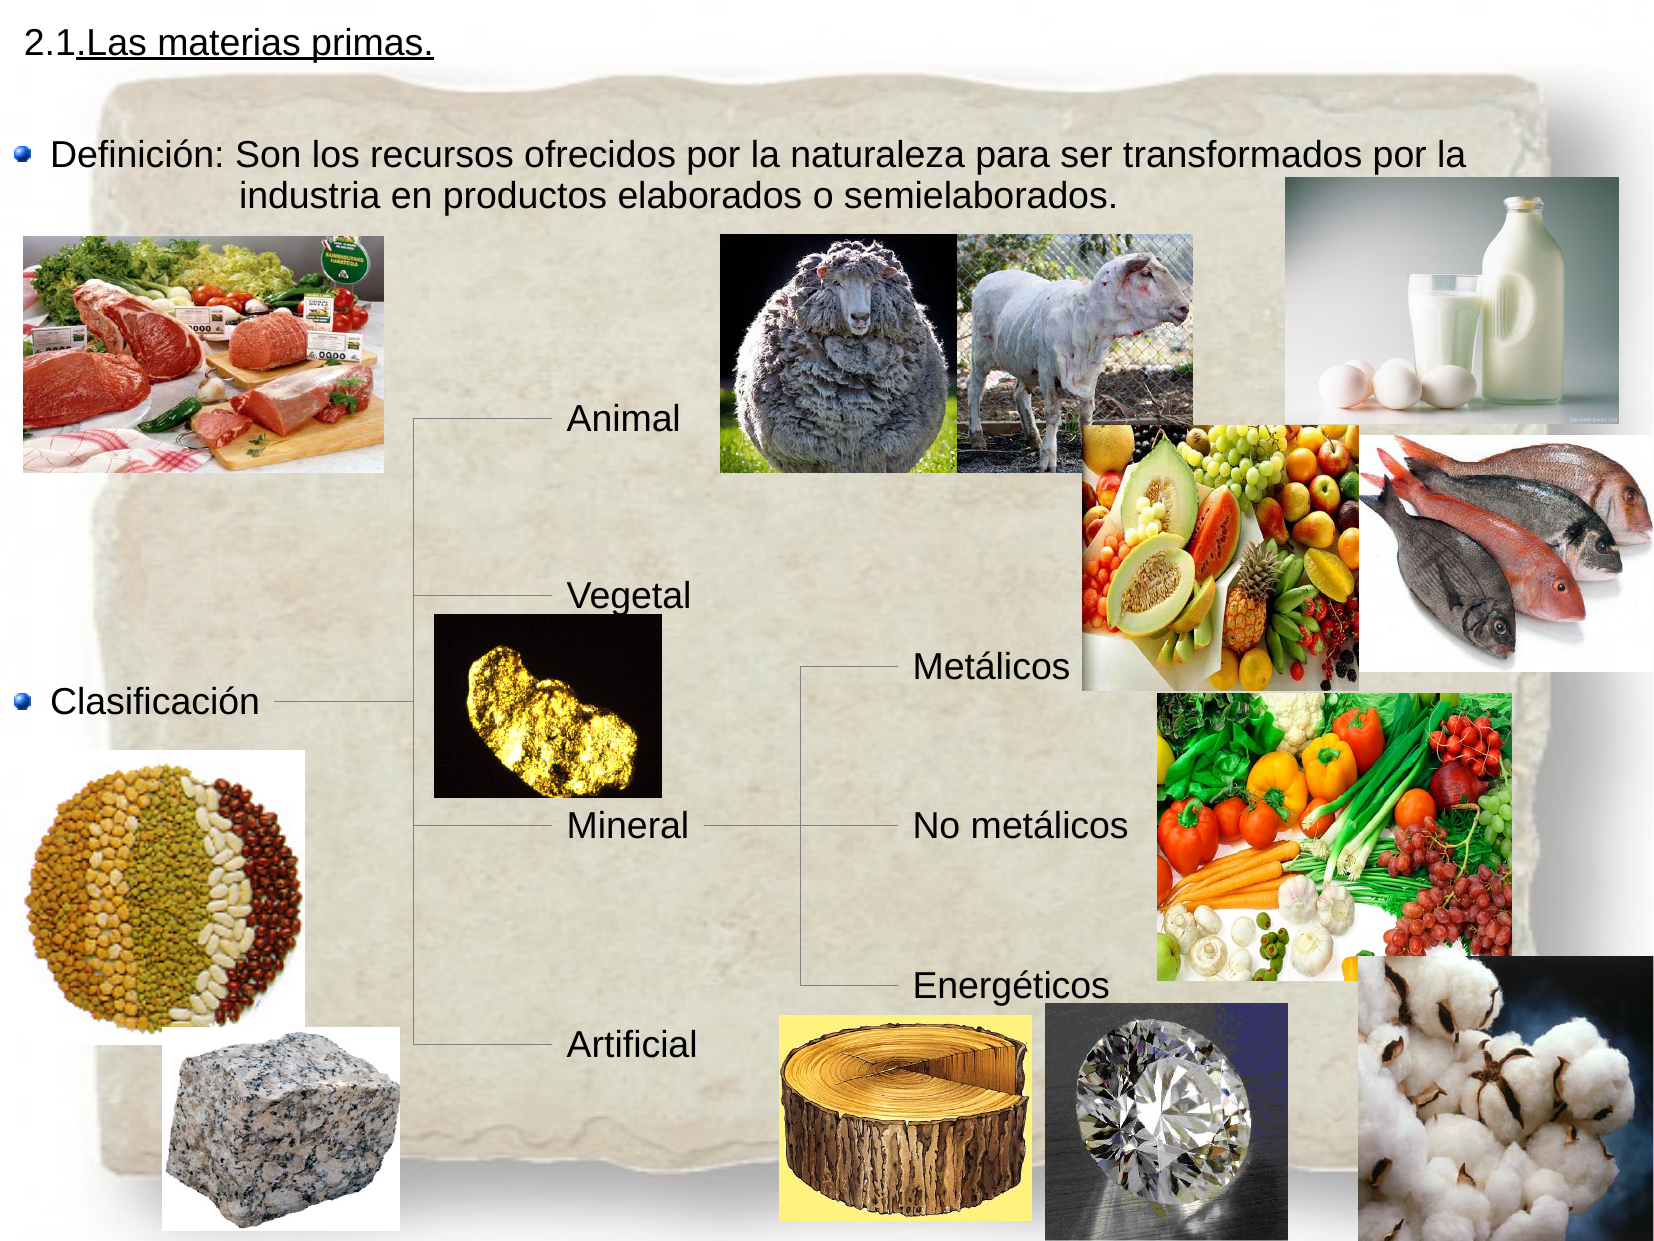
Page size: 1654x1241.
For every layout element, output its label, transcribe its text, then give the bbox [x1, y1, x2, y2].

text_box Vegetal [551, 566, 707, 624]
text_box 2.1.Las materias primas. [9, 14, 449, 71]
text_box Energéticos [897, 956, 1125, 1014]
text_box Artificial [551, 1015, 713, 1073]
text_box Mineral [551, 797, 705, 855]
picture [0, 5, 1654, 1241]
text_box Definición: Son los recursos ofrecidos por la naturaleza para ser transformados por la industria en productos elaborados o semielaborados. [0, 125, 1482, 225]
text_box Animal [551, 389, 696, 447]
text_box Clasificación [0, 673, 275, 731]
text_box Metálicos [897, 637, 1086, 695]
text_box No metálicos [897, 797, 1144, 855]
